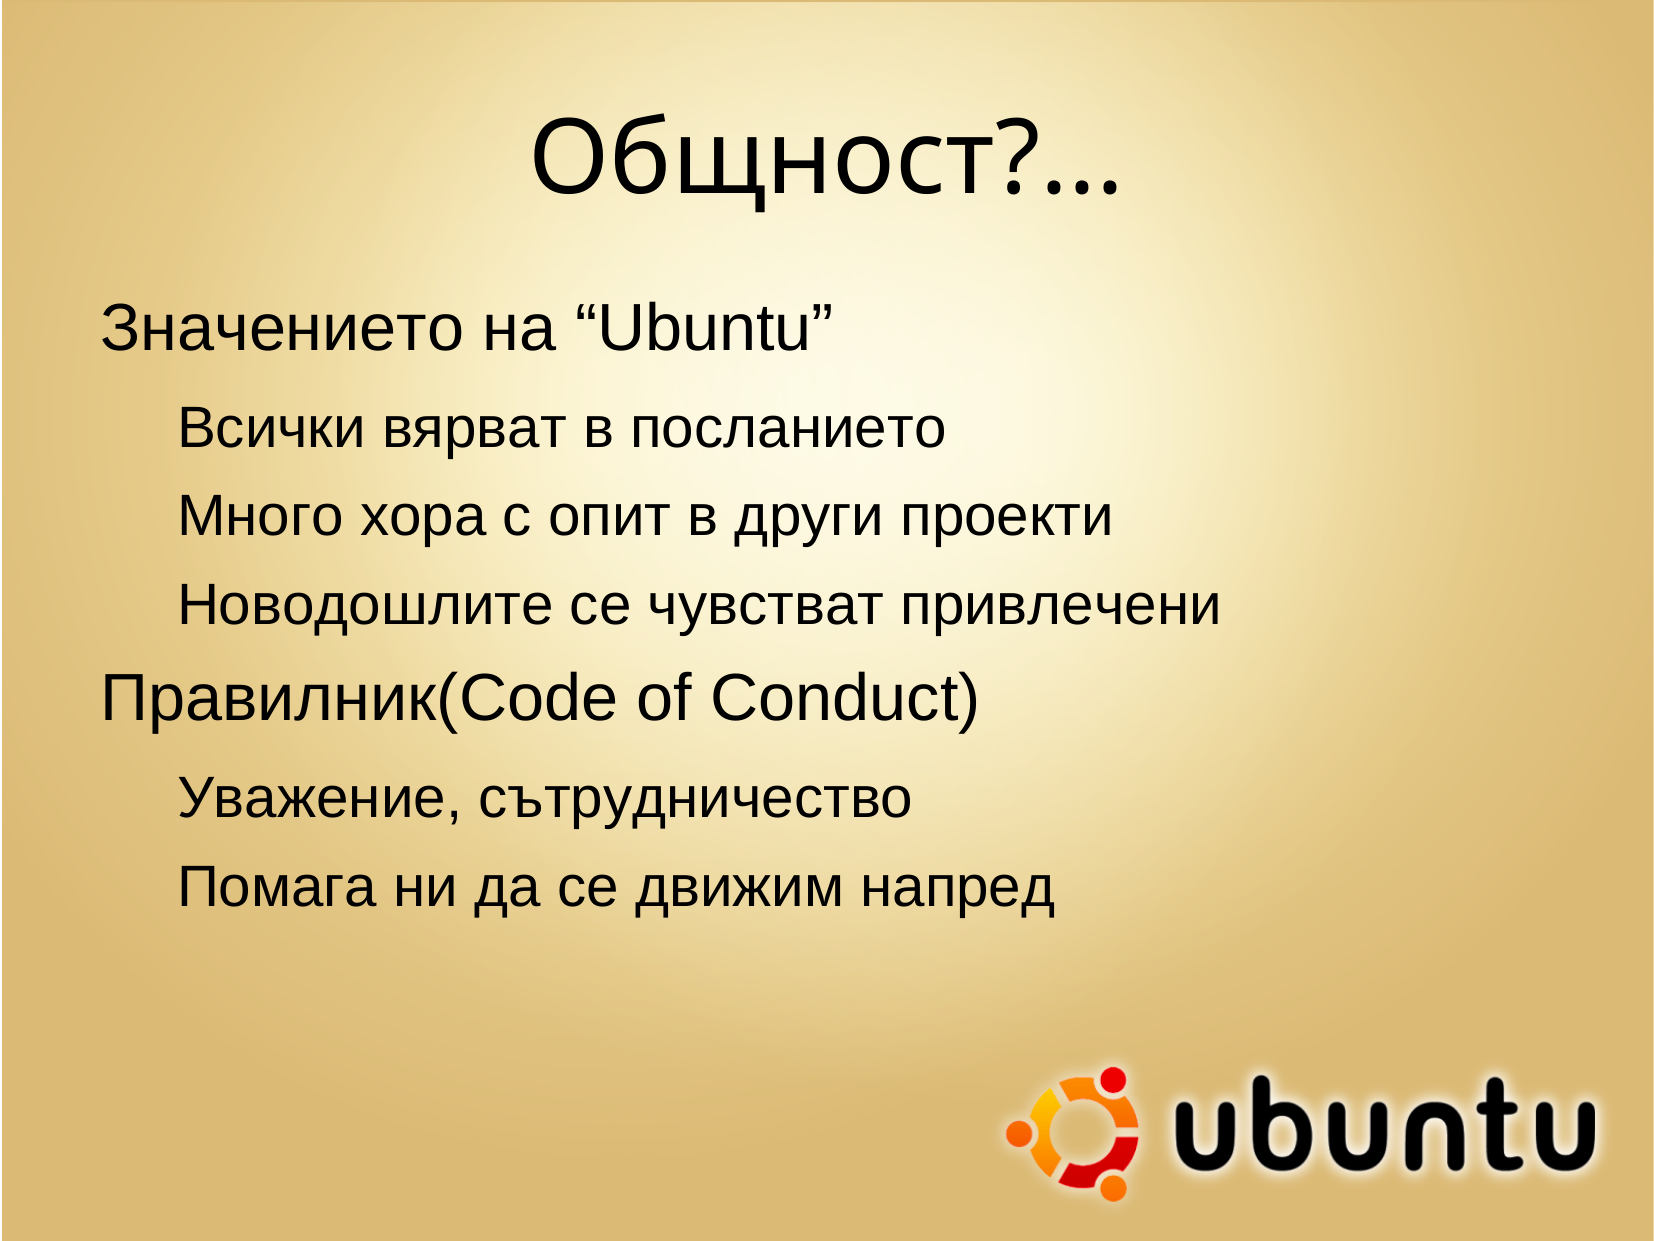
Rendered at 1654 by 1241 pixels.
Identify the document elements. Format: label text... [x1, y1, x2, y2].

title Общност?... [82, 49, 1571, 257]
picture [2, 0, 1654, 1241]
list Значението на “Ubuntu” Всички вярват в посланието Много хора с опит в други проекти Новодошлите се чувстват привлечени Правилник(Code of Conduct) Уважение, сътрудничество Помага ни да се движим напред [82, 290, 1571, 1094]
